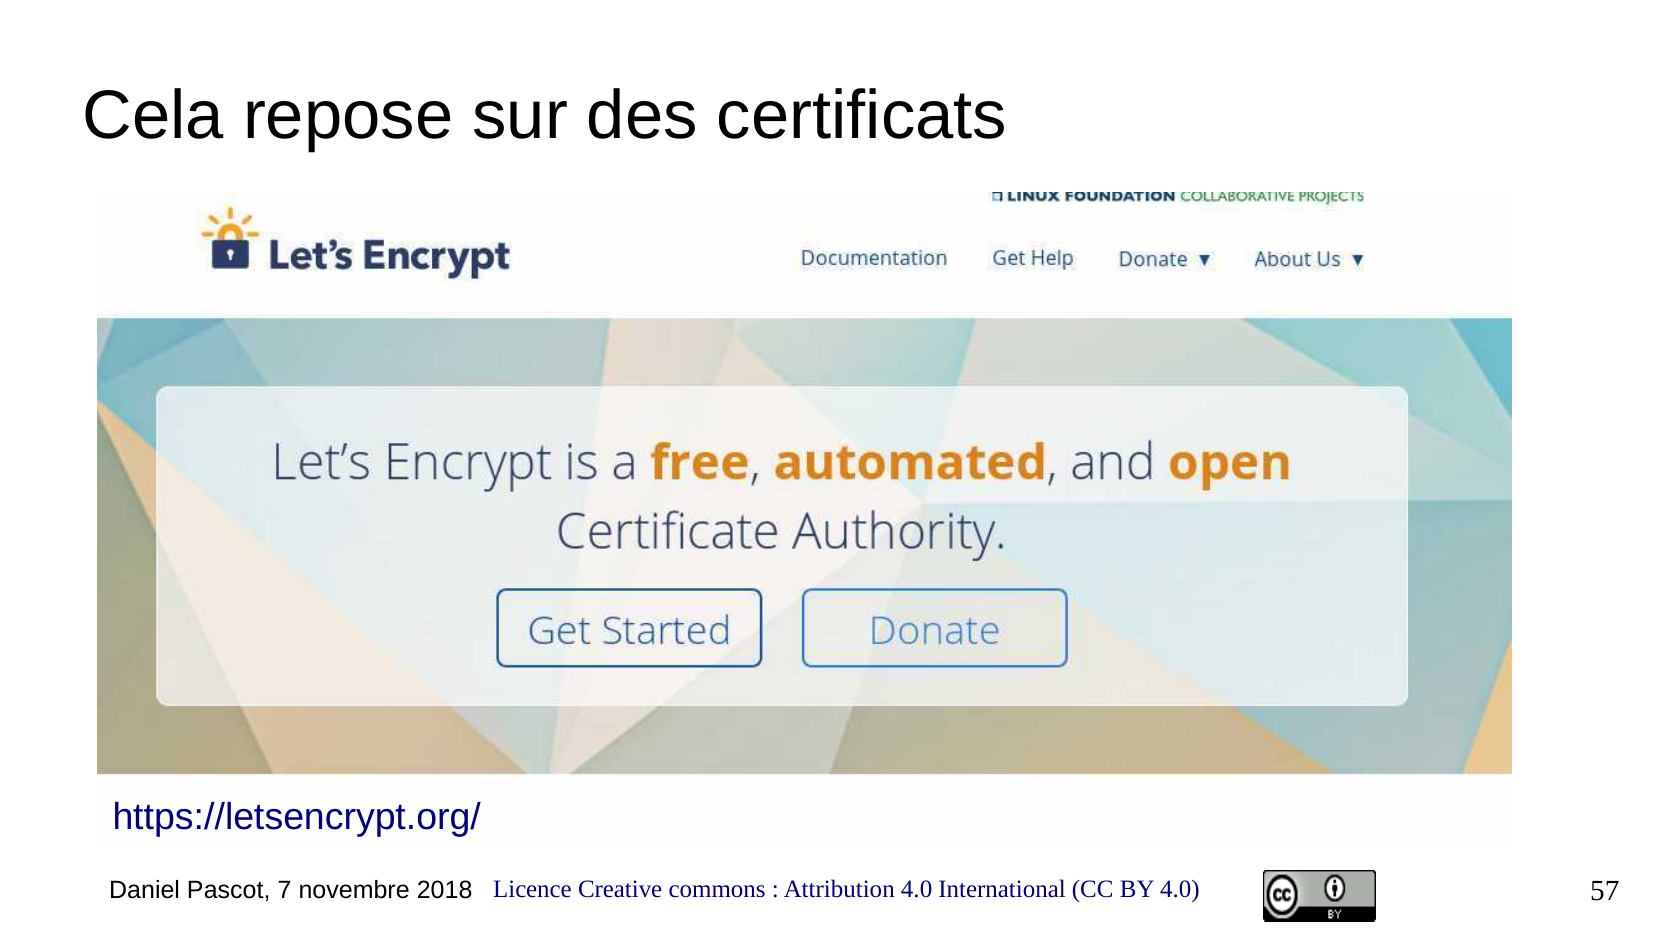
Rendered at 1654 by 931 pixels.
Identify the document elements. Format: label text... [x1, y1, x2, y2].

text_box https://letsencrypt.org/ [97, 788, 497, 846]
picture [1263, 870, 1376, 922]
title Cela repose sur des certificats [82, 37, 1571, 193]
picture [97, 192, 1512, 846]
